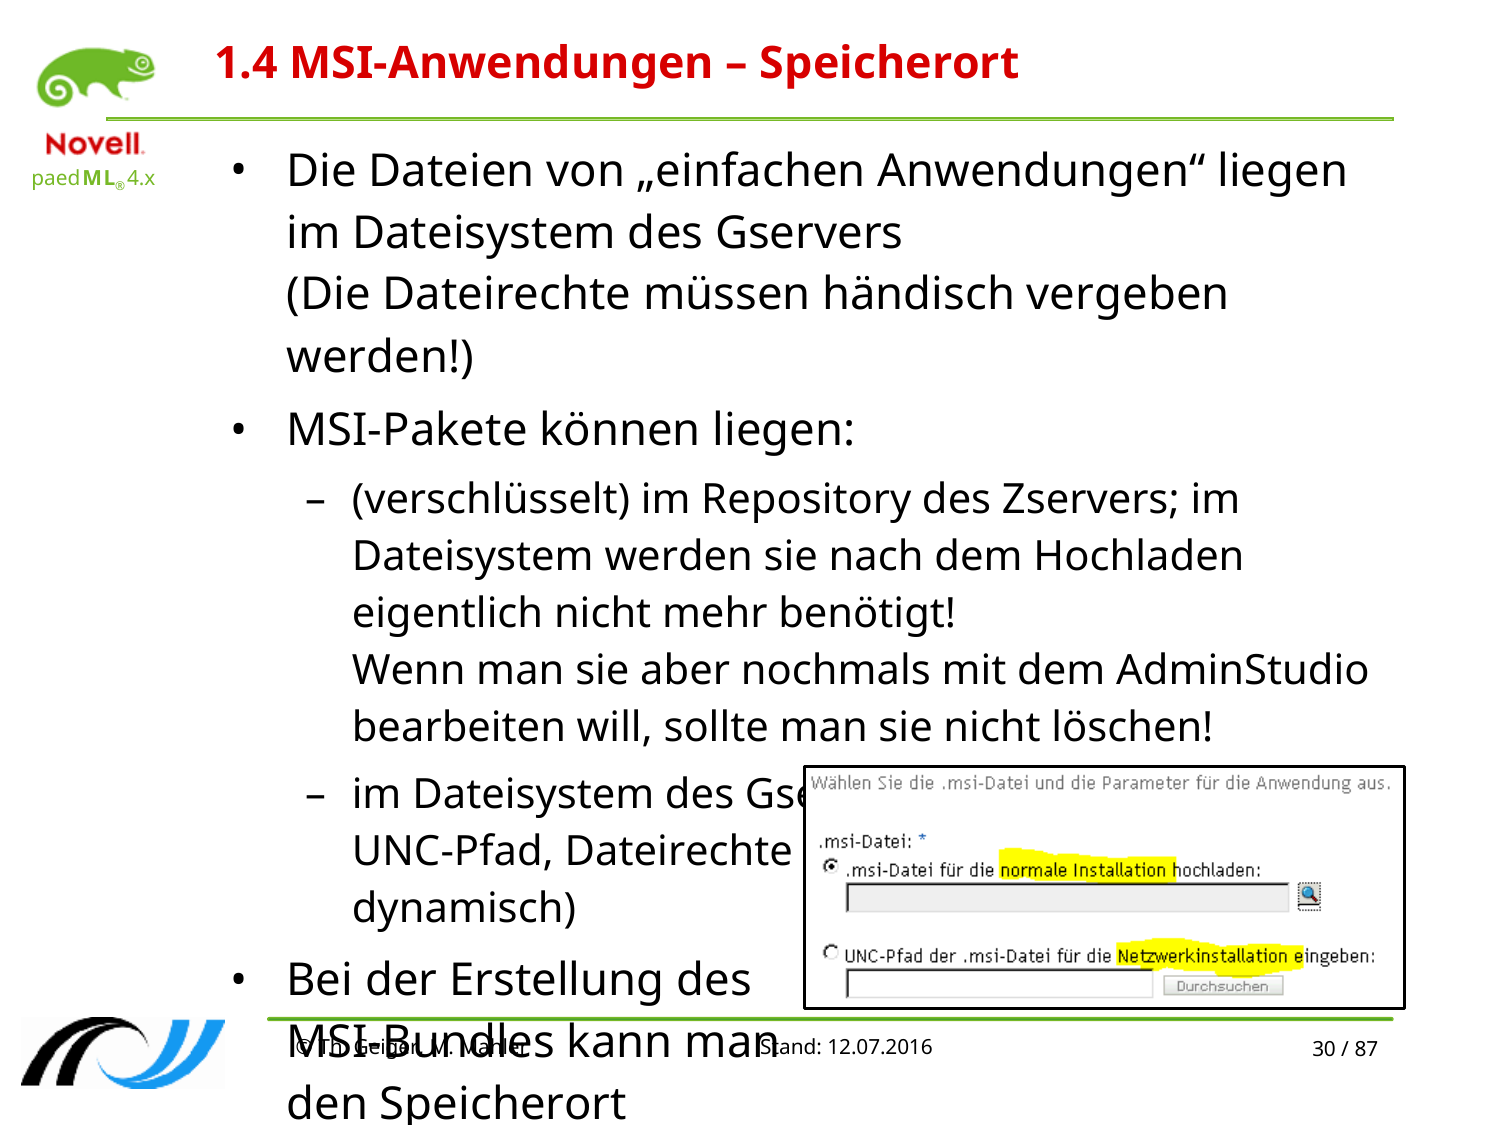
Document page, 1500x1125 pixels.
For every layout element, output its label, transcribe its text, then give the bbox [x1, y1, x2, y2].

picture [24, 32, 167, 175]
picture [806, 768, 1404, 1007]
title 1.4 MSI-Anwendungen – Speicherort [214, 16, 1393, 108]
list Die Dateien von „einfachen Anwendungen“ liegen im Dateisystem des Gservers (Die Dateirechte müssen händisch vergeben werden!) MSI-Pakete können liegen: (verschlüsselt) im Repository des Zservers; im Dateisystem werden sie nach dem Hochladen eigentlich nicht mehr benötigt! Wenn man sie aber nochmals mit dem AdminStudio bearbeiten will, sollte man sie nicht löschen! im Dateisystem des Gservers („Netzwerkinstallation“, UNC-Pfad, Dateirechte nötig, händisch oder dynamisch) Bei der Erstellung des MSI-Bundles kann man den Speicherort auswählen: [230, 137, 1388, 1042]
picture [21, 1017, 225, 1089]
